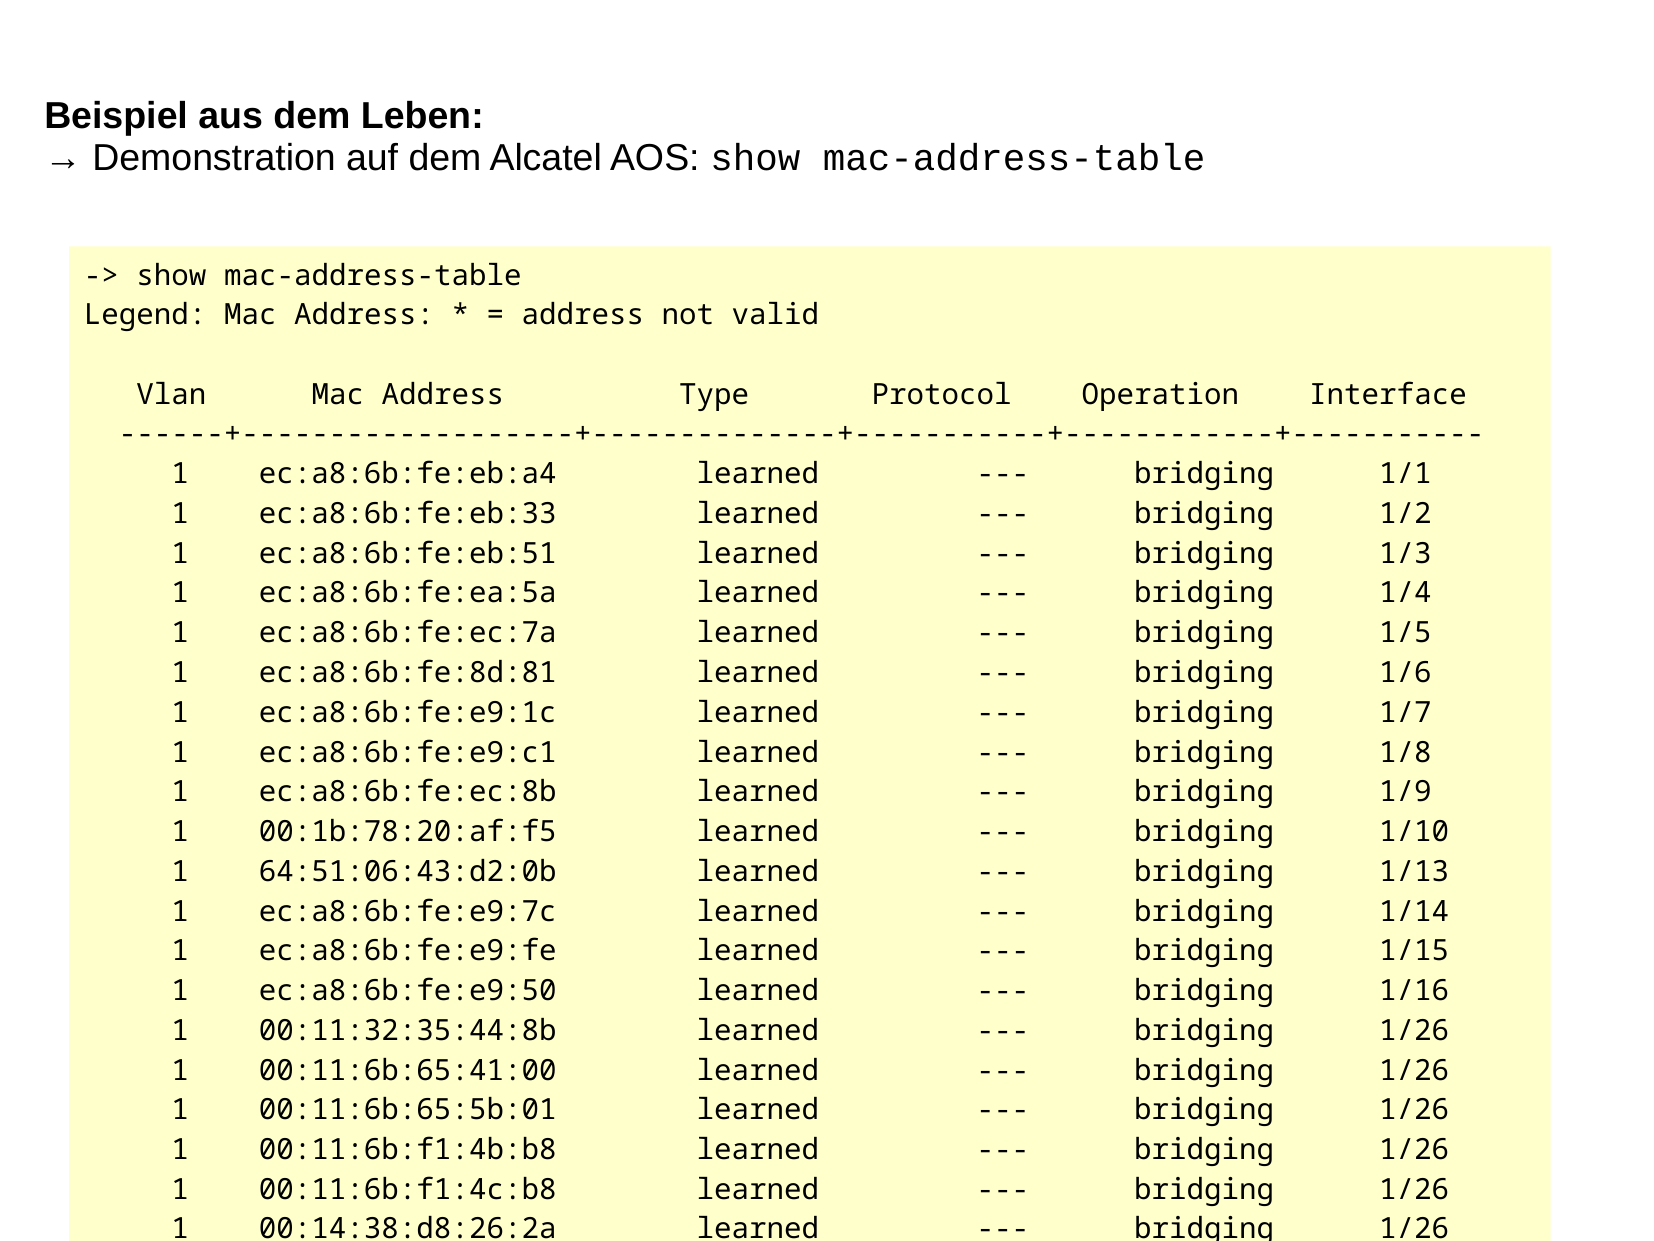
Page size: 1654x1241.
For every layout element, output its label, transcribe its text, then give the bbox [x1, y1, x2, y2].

text_box Beispiel aus dem Leben: → Demonstration auf dem Alcatel AOS: show mac-address-table [29, 87, 1354, 228]
text_box -> show mac-address-table Legend: Mac Address: * = address not valid Vlan Mac Address Type Protocol Operation Interface ------+-------------------+--------------+-----------+------------+----------- 1 ec:a8:6b:fe:eb:a4 learned --- bridging 1/1 1 ec:a8:6b:fe:eb:33 learned --- bridging 1/2 1 ec:a8:6b:fe:eb:51 learned --- bridging 1/3 1 ec:a8:6b:fe:ea:5a learned --- bridging 1/4 1 ec:a8:6b:fe:ec:7a learned --- bridging 1/5 1 ec:a8:6b:fe:8d:81 learned --- bridging 1/6 1 ec:a8:6b:fe:e9:1c learned --- bridging 1/7 1 ec:a8:6b:fe:e9:c1 learned --- bridging 1/8 1 ec:a8:6b:fe:ec:8b learned --- bridging 1/9 1 00:1b:78:20:af:f5 learned --- bridging 1/10 1 64:51:06:43:d2:0b learned --- bridging 1/13 1 ec:a8:6b:fe:e9:7c learned --- bridging 1/14 1 ec:a8:6b:fe:e9:fe learned --- bridging 1/15 1 ec:a8:6b:fe:e9:50 learned --- bridging 1/16 1 00:11:32:35:44:8b learned --- bridging 1/26 1 00:11:6b:65:41:00 learned --- bridging 1/26 1 00:11:6b:65:5b:01 learned --- bridging 1/26 1 00:11:6b:f1:4b:b8 learned --- bridging 1/26 1 00:11:6b:f1:4c:b8 learned --- bridging 1/26 1 00:14:38:d8:26:2a learned --- bridging 1/26 1 00:16:76:c3:af:f1 learned --- bridging 1/26 1 00:18:fe:a3:a8:60 learned --- bridging 1/26 [69, 246, 1551, 1187]
